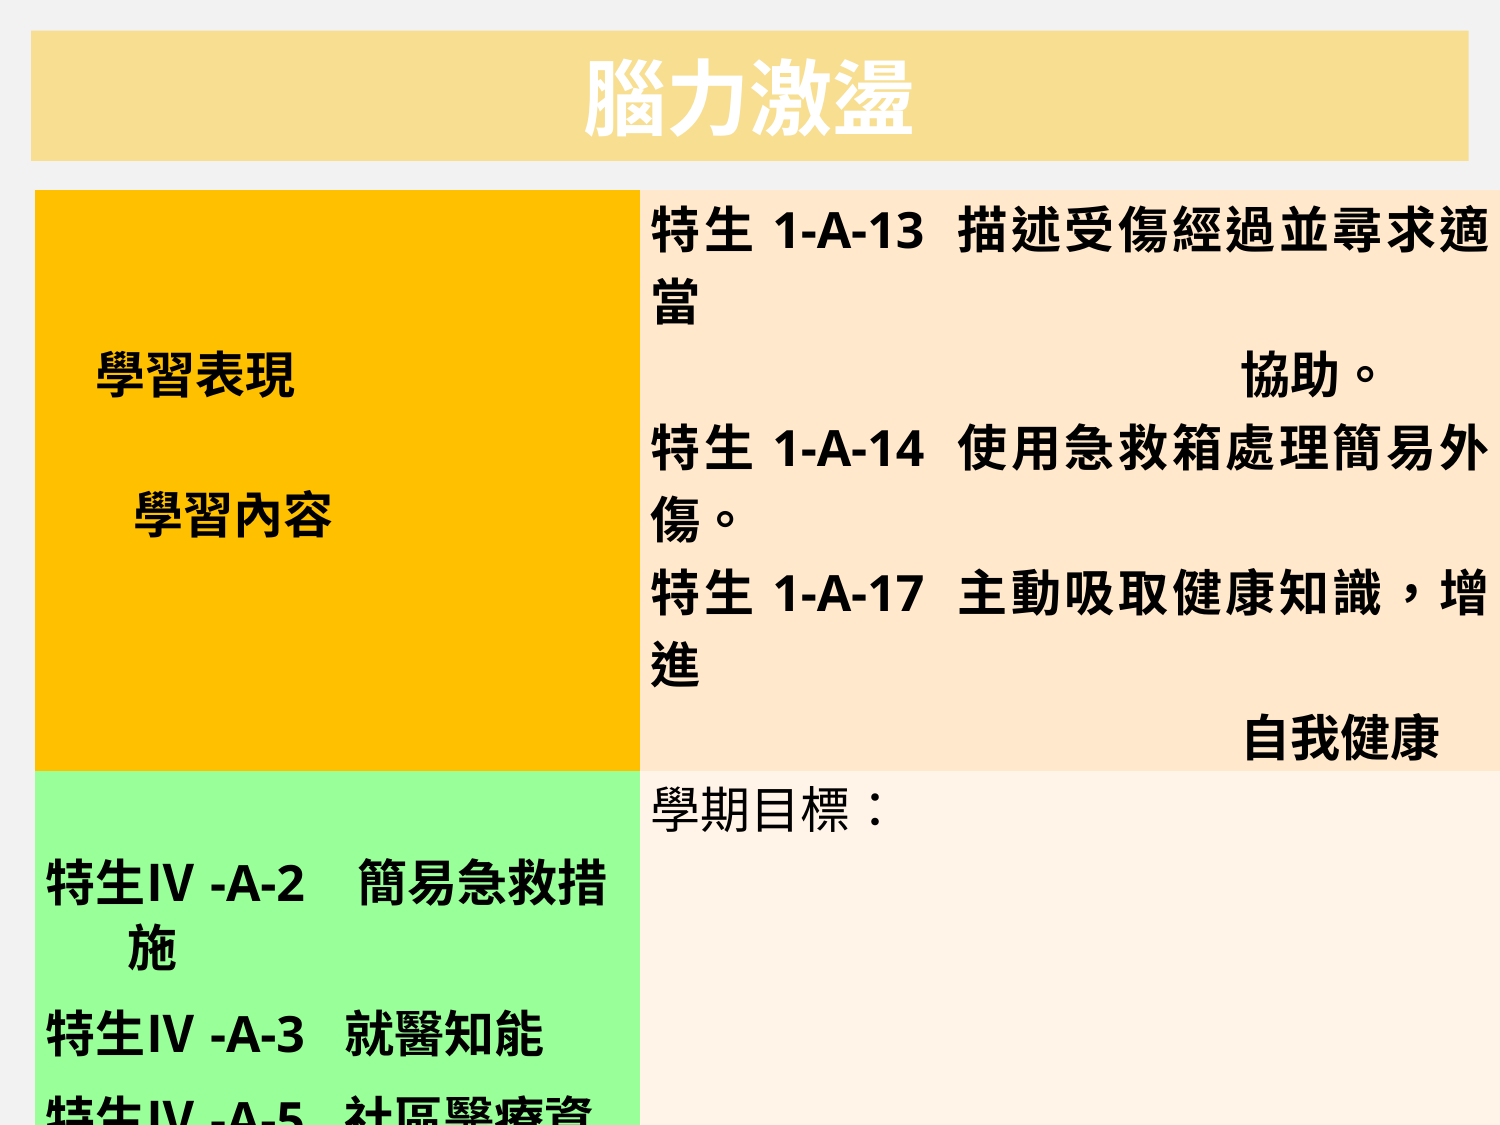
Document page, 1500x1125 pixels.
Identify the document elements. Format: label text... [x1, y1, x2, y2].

table_header 特生1-A-13 描述受傷經過並尋求適當 協助。 特生1-A-14 使用急救箱處理簡易外傷。 特生1-A-17 主動吸取健康知識，增進 自我健康 [640, 190, 1500, 771]
table_cell 特生Ⅳ-A-2 簡易急救措施 特生Ⅳ-A-3 就醫知能 特生Ⅳ-A-5 社區醫療資源 的運用 [35, 771, 640, 1125]
table_header 學習表現 學習內容 [35, 190, 640, 771]
text_box 腦力激盪 [31, 30, 1469, 161]
table_cell 學期目標： [640, 771, 1500, 1125]
